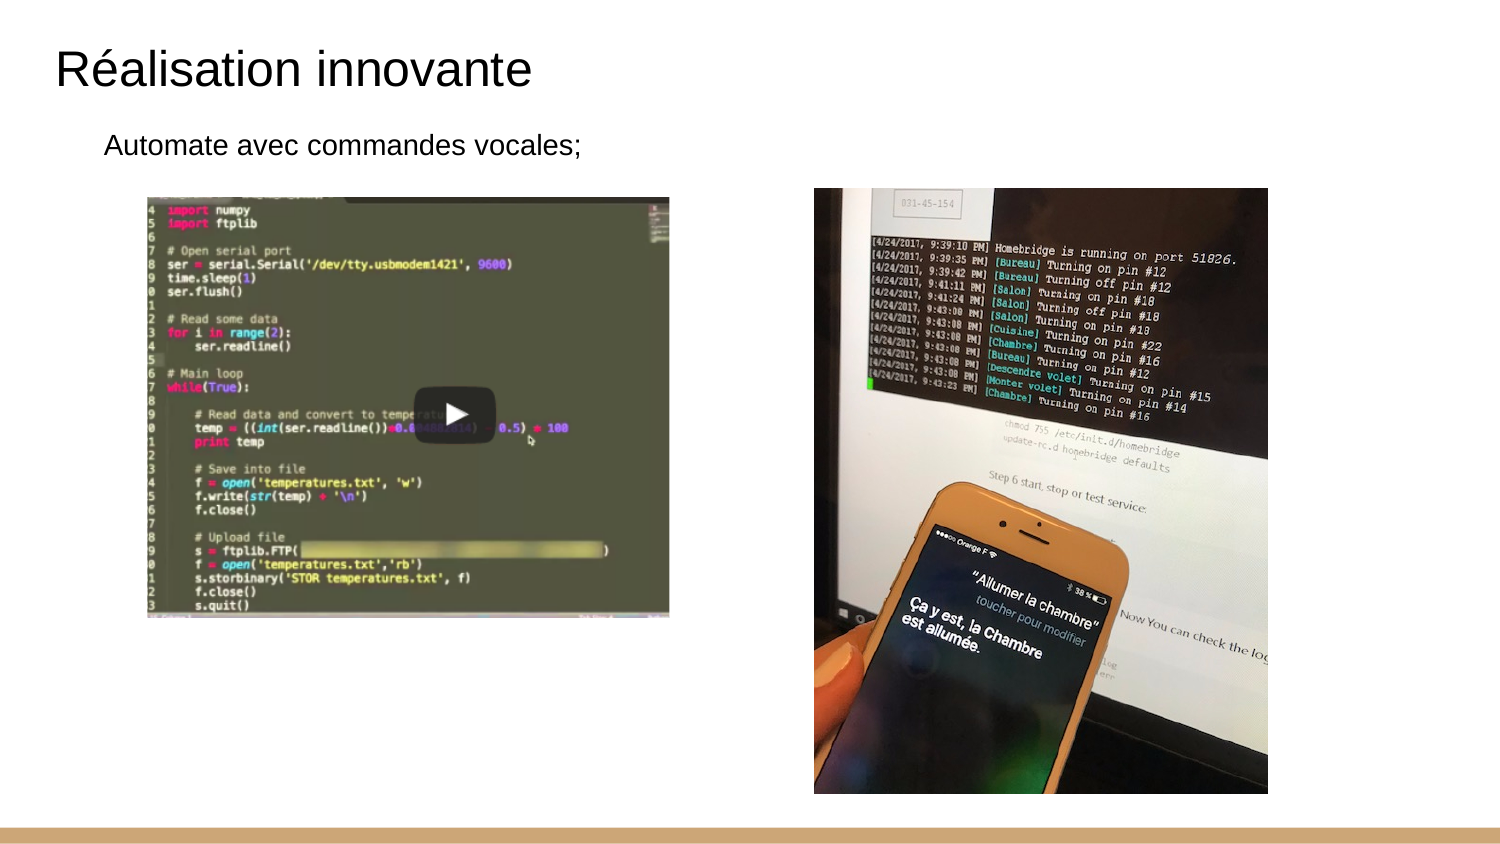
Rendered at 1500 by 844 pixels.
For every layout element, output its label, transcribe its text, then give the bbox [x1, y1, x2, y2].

picture [147, 197, 670, 618]
list Automate avec commandes vocales; [51, 111, 1449, 662]
title Réalisation innovante [40, 37, 1439, 112]
picture [814, 188, 1268, 794]
